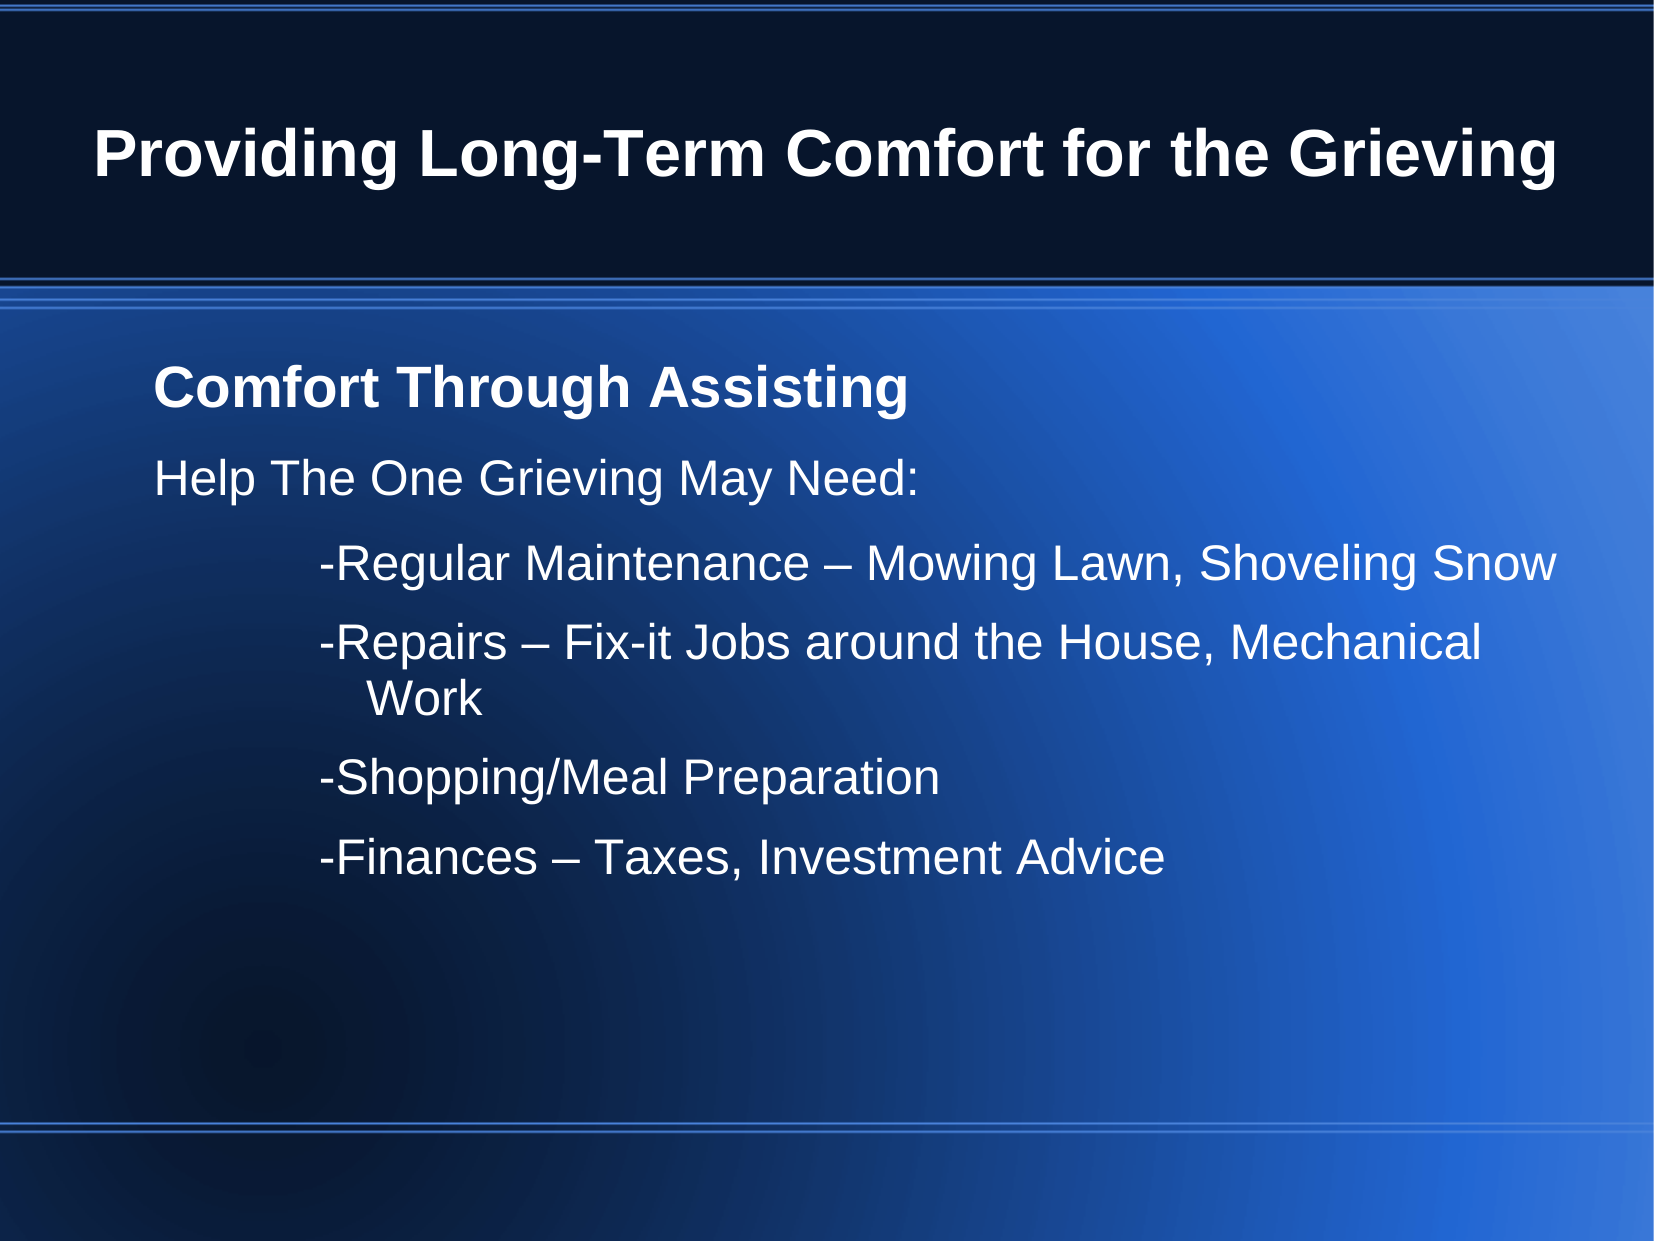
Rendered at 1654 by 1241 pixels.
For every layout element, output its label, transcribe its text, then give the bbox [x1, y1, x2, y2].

title Providing Long-Term Comfort for the Grieving [82, 49, 1571, 257]
picture [0, 0, 1654, 1241]
list Comfort Through Assisting Help The One Grieving May Need: -Regular Maintenance – Mowing Lawn, Shoveling Snow -Repairs – Fix-it Jobs around the House, Mechanical Work -Shopping/Meal Preparation -Finances – Taxes, Investment Advice [82, 355, 1571, 1058]
